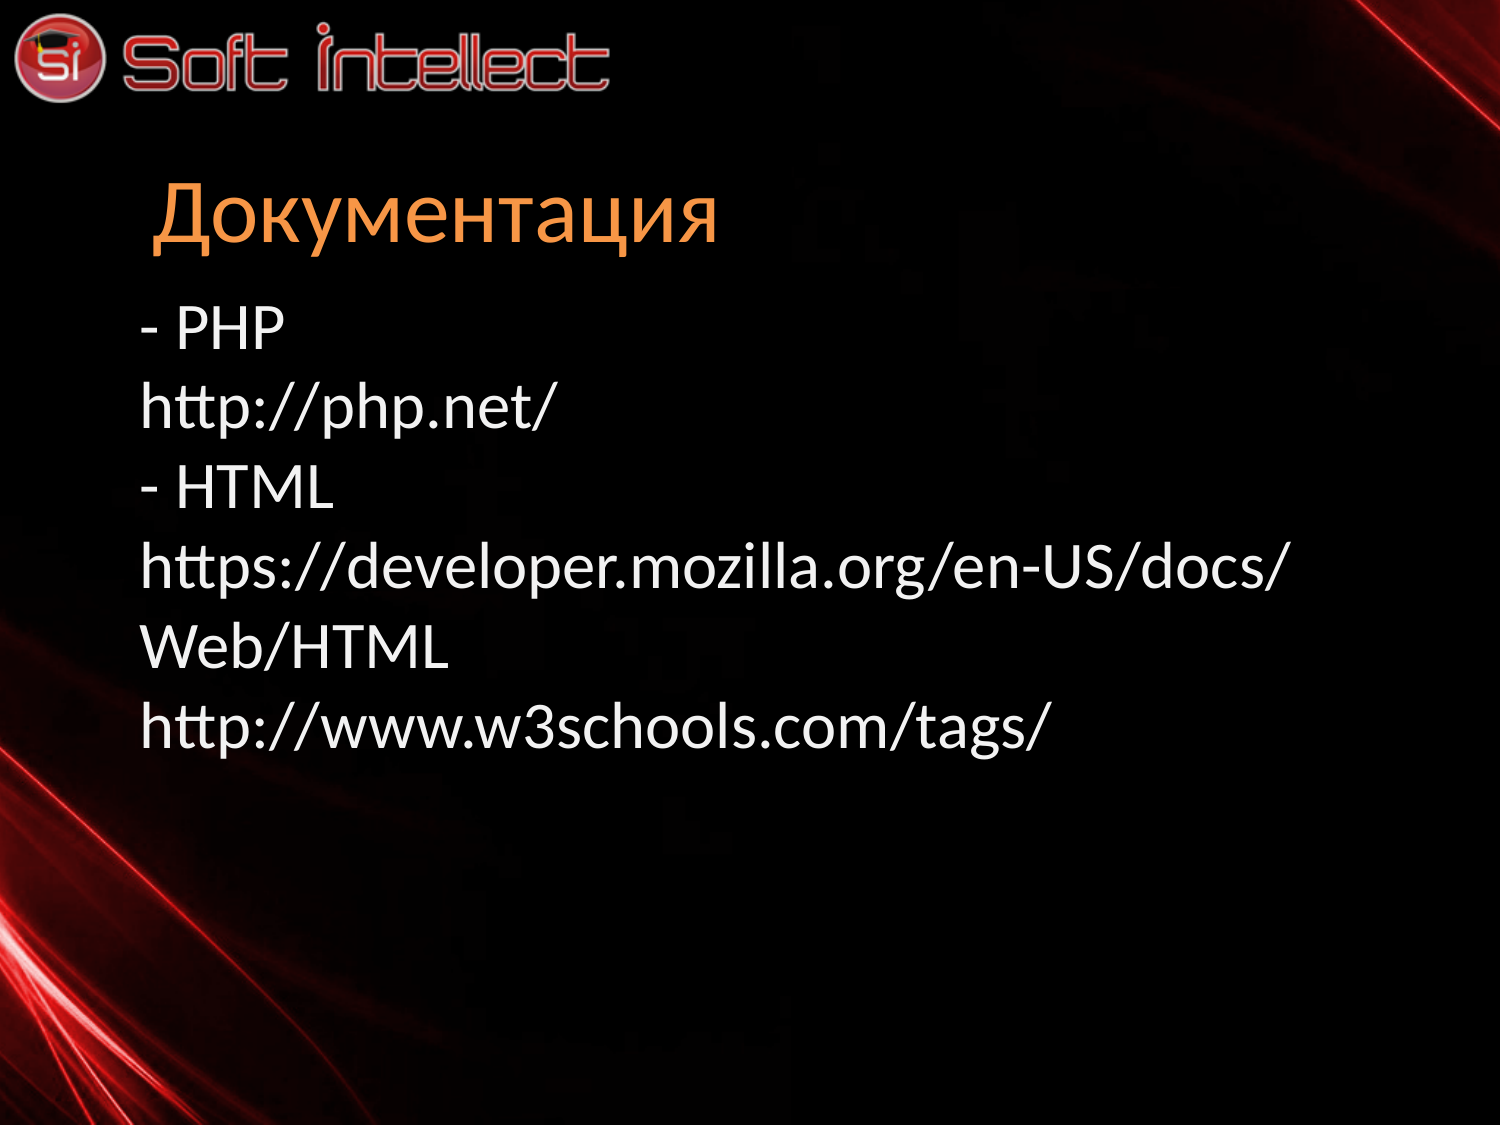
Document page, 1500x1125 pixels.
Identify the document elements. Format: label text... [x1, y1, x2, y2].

picture [0, 0, 1500, 1125]
text_box - PHP http://php.net/ - HTML https://developer.mozilla.org/en-US/docs/Web/HTML http://www.w3schools.com/tags/ [124, 275, 1375, 1018]
text_box Документация [137, 112, 1488, 300]
